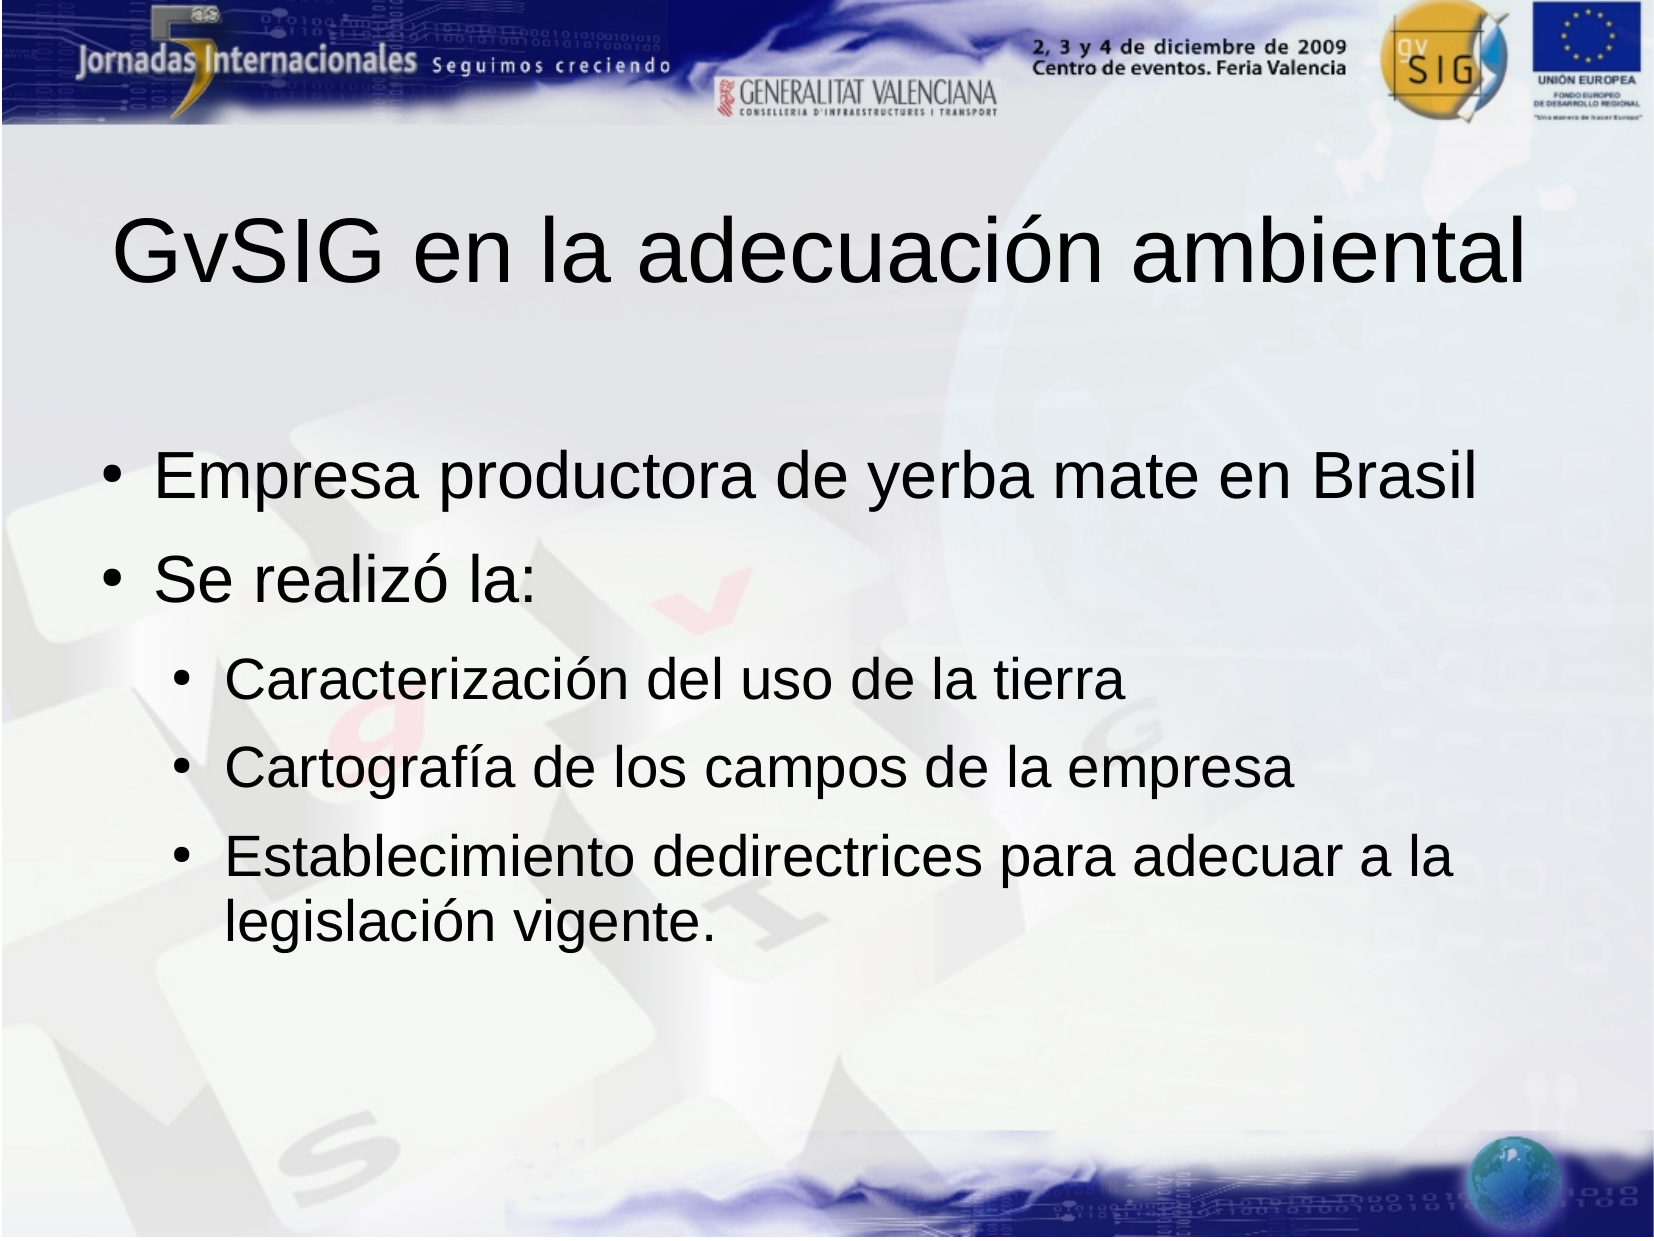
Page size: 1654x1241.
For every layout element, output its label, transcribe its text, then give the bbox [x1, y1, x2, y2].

list Empresa productora de yerba mate en Brasil Se realizó la: Caracterización del uso de la tierra Cartografía de los campos de la empresa Establecimiento dedirectrices para adecuar a la legislación vigente. [82, 437, 1571, 1052]
picture [2, 0, 1654, 1237]
title GvSIG en la adecuación ambiental [76, 147, 1565, 355]
